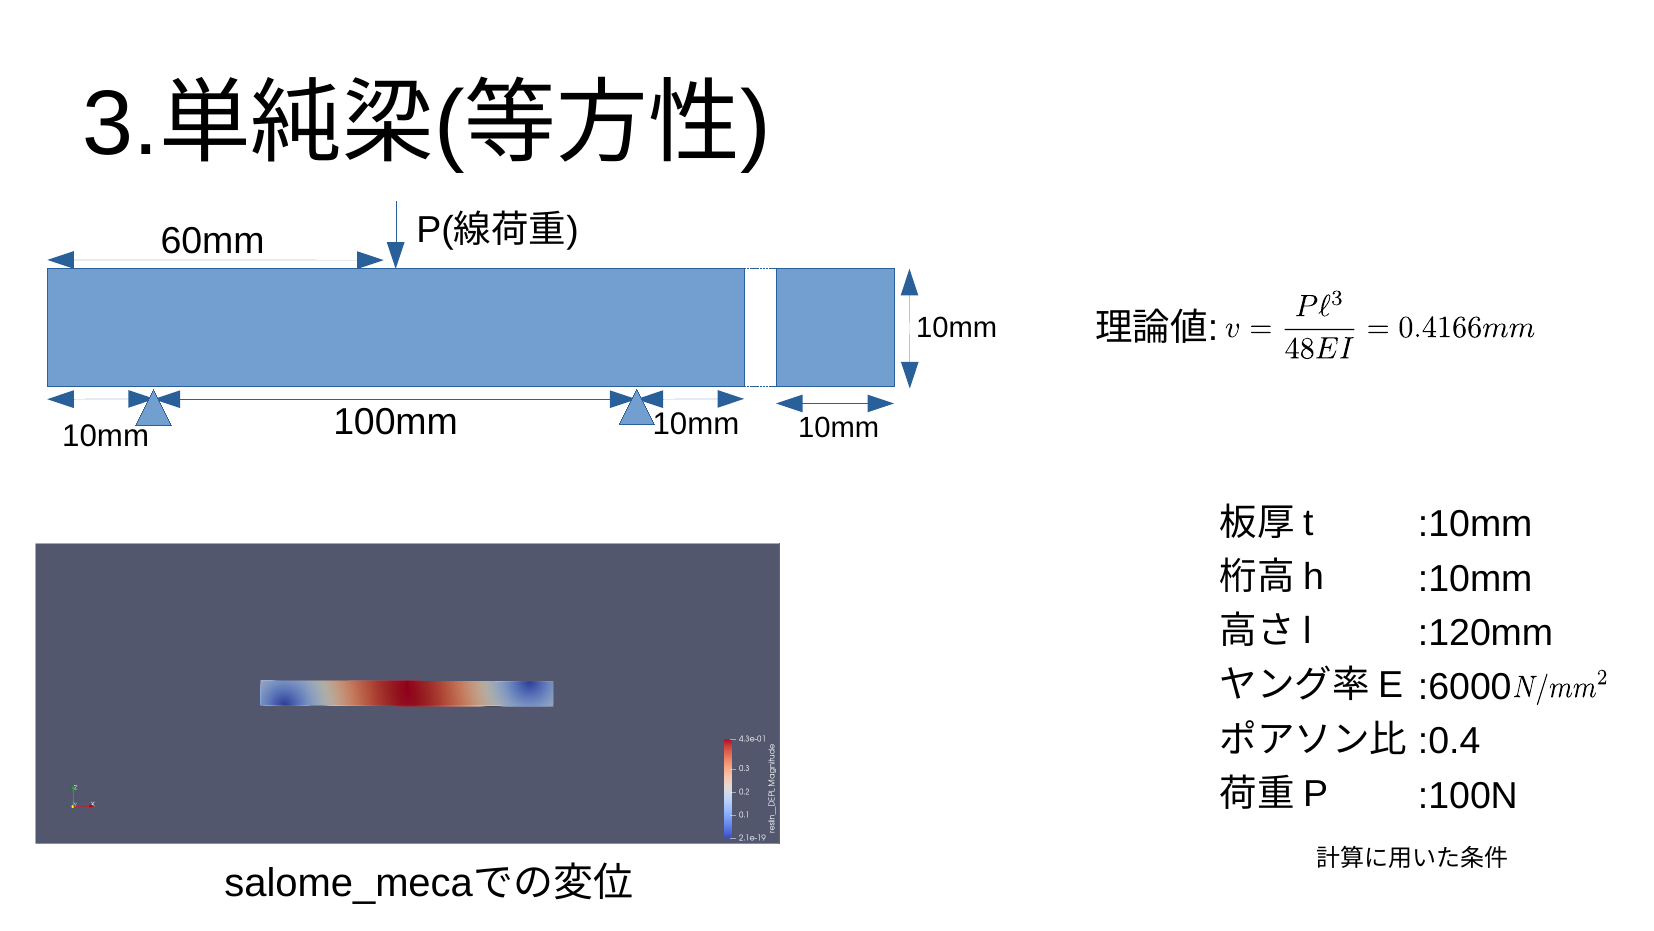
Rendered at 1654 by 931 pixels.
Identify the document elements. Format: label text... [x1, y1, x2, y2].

text_box [47, 268, 745, 387]
list 計算に用いた条件 [1204, 838, 1595, 875]
text_box 100mm [47, 392, 65, 398]
text_box P(線荷重) [401, 191, 626, 261]
text_box [776, 268, 895, 387]
text_box 100mm [74, 392, 128, 399]
list salome_mecaでの変位 [35, 850, 780, 910]
text_box 60mm [47, 212, 379, 269]
text_box 板厚 t 桁高 h 高さ l ヤング率 E ポアソン比 荷重 P [1204, 484, 1430, 825]
text_box 100mm [727, 392, 745, 398]
text_box 100mm [664, 392, 717, 398]
text_box 10mm [897, 303, 1016, 352]
picture [1512, 669, 1607, 706]
text_box 10mm [780, 403, 898, 452]
text_box 10mm [637, 398, 780, 456]
title 3.単純梁(等方性) [82, 37, 1571, 193]
text_box 100mm [47, 400, 146, 410]
picture [1223, 289, 1536, 361]
text_box [619, 389, 655, 425]
text_box :10mm :10mm :120mm :6000 :0.4 :100N [1365, 485, 1579, 827]
text_box [135, 389, 172, 426]
text_box 10mm [47, 410, 189, 468]
text_box 理論値: [1080, 289, 1235, 359]
picture [35, 543, 780, 844]
text_box 100mm [156, 392, 637, 450]
